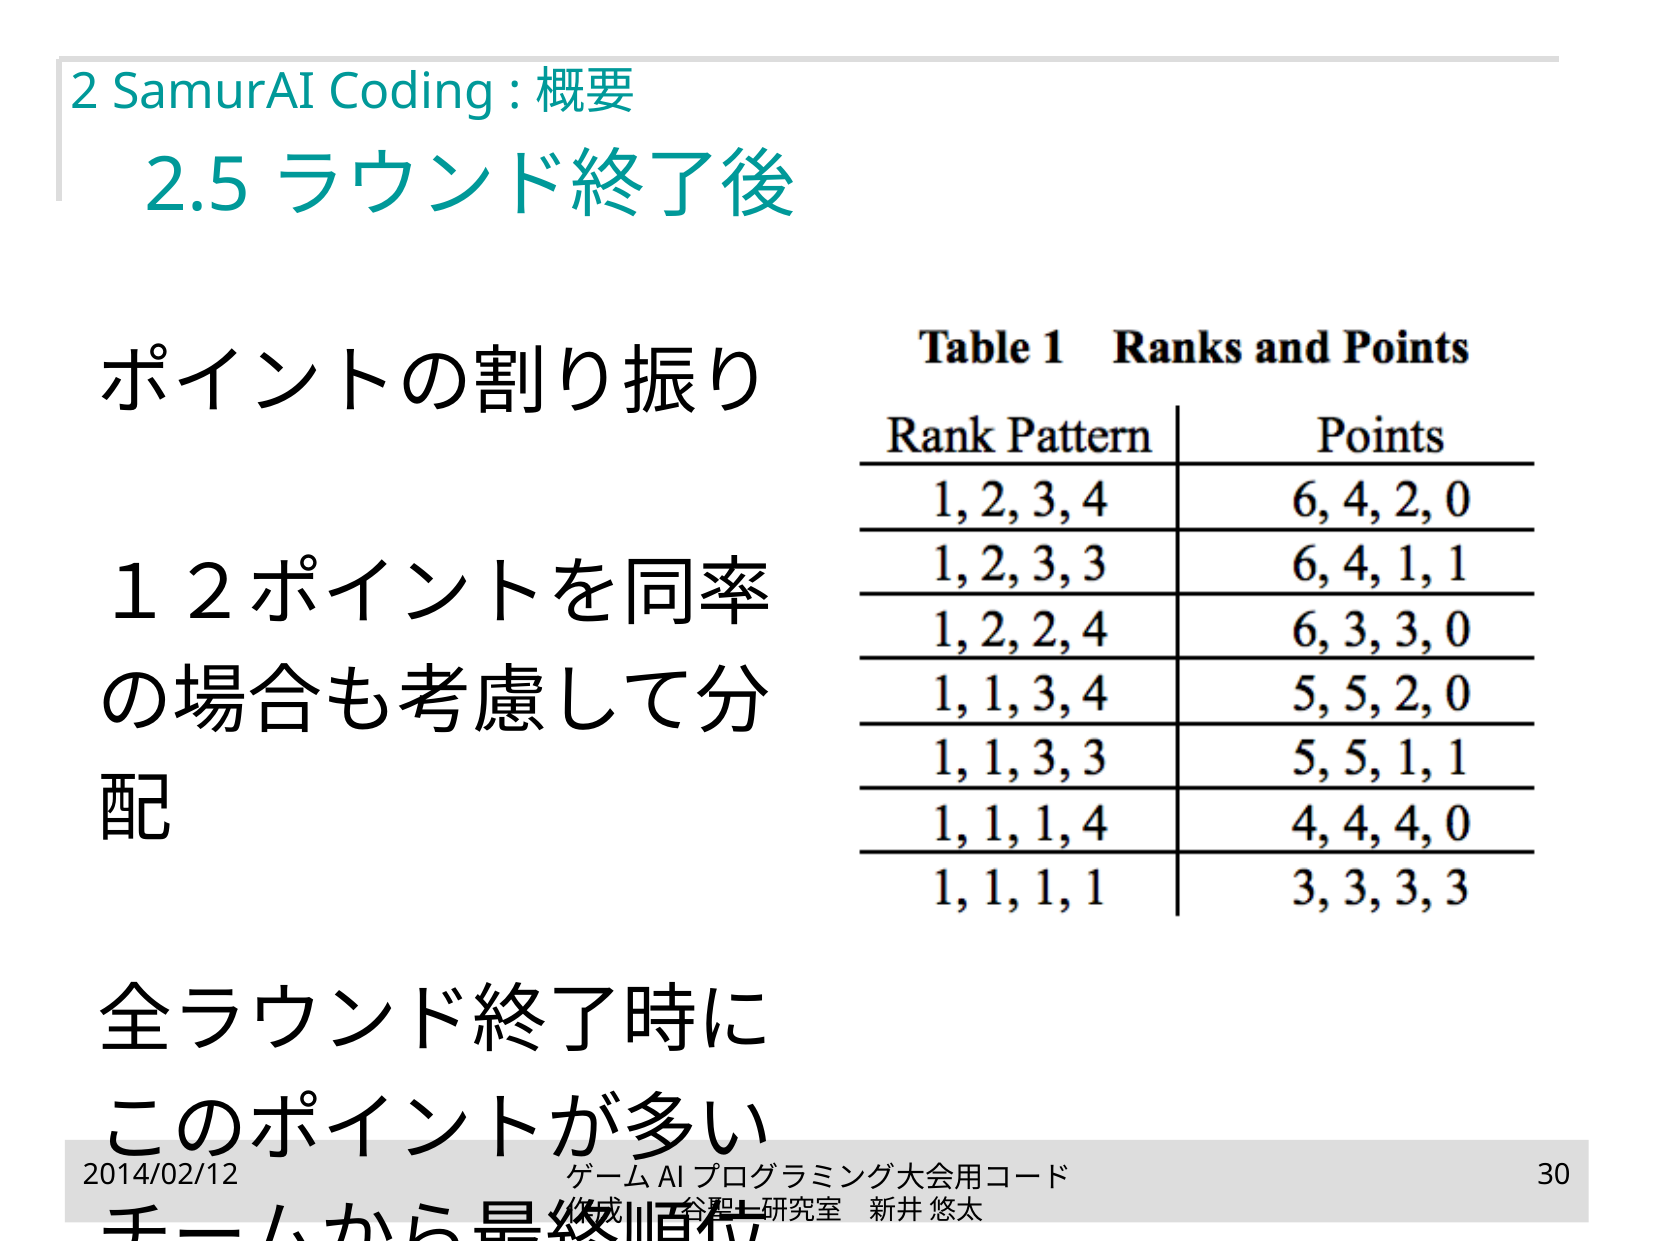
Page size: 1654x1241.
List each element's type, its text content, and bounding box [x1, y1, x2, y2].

picture [833, 307, 1560, 932]
title 2 SamurAI Coding : 概要 2.5 ラウンド終了後 [70, 79, 1560, 205]
text_box ポイントの割り振り １２ポイントを同率の場合も考慮して分配 全ラウンド終了時にこのポイントが多いチームから最終順位が決定 [82, 312, 839, 1078]
